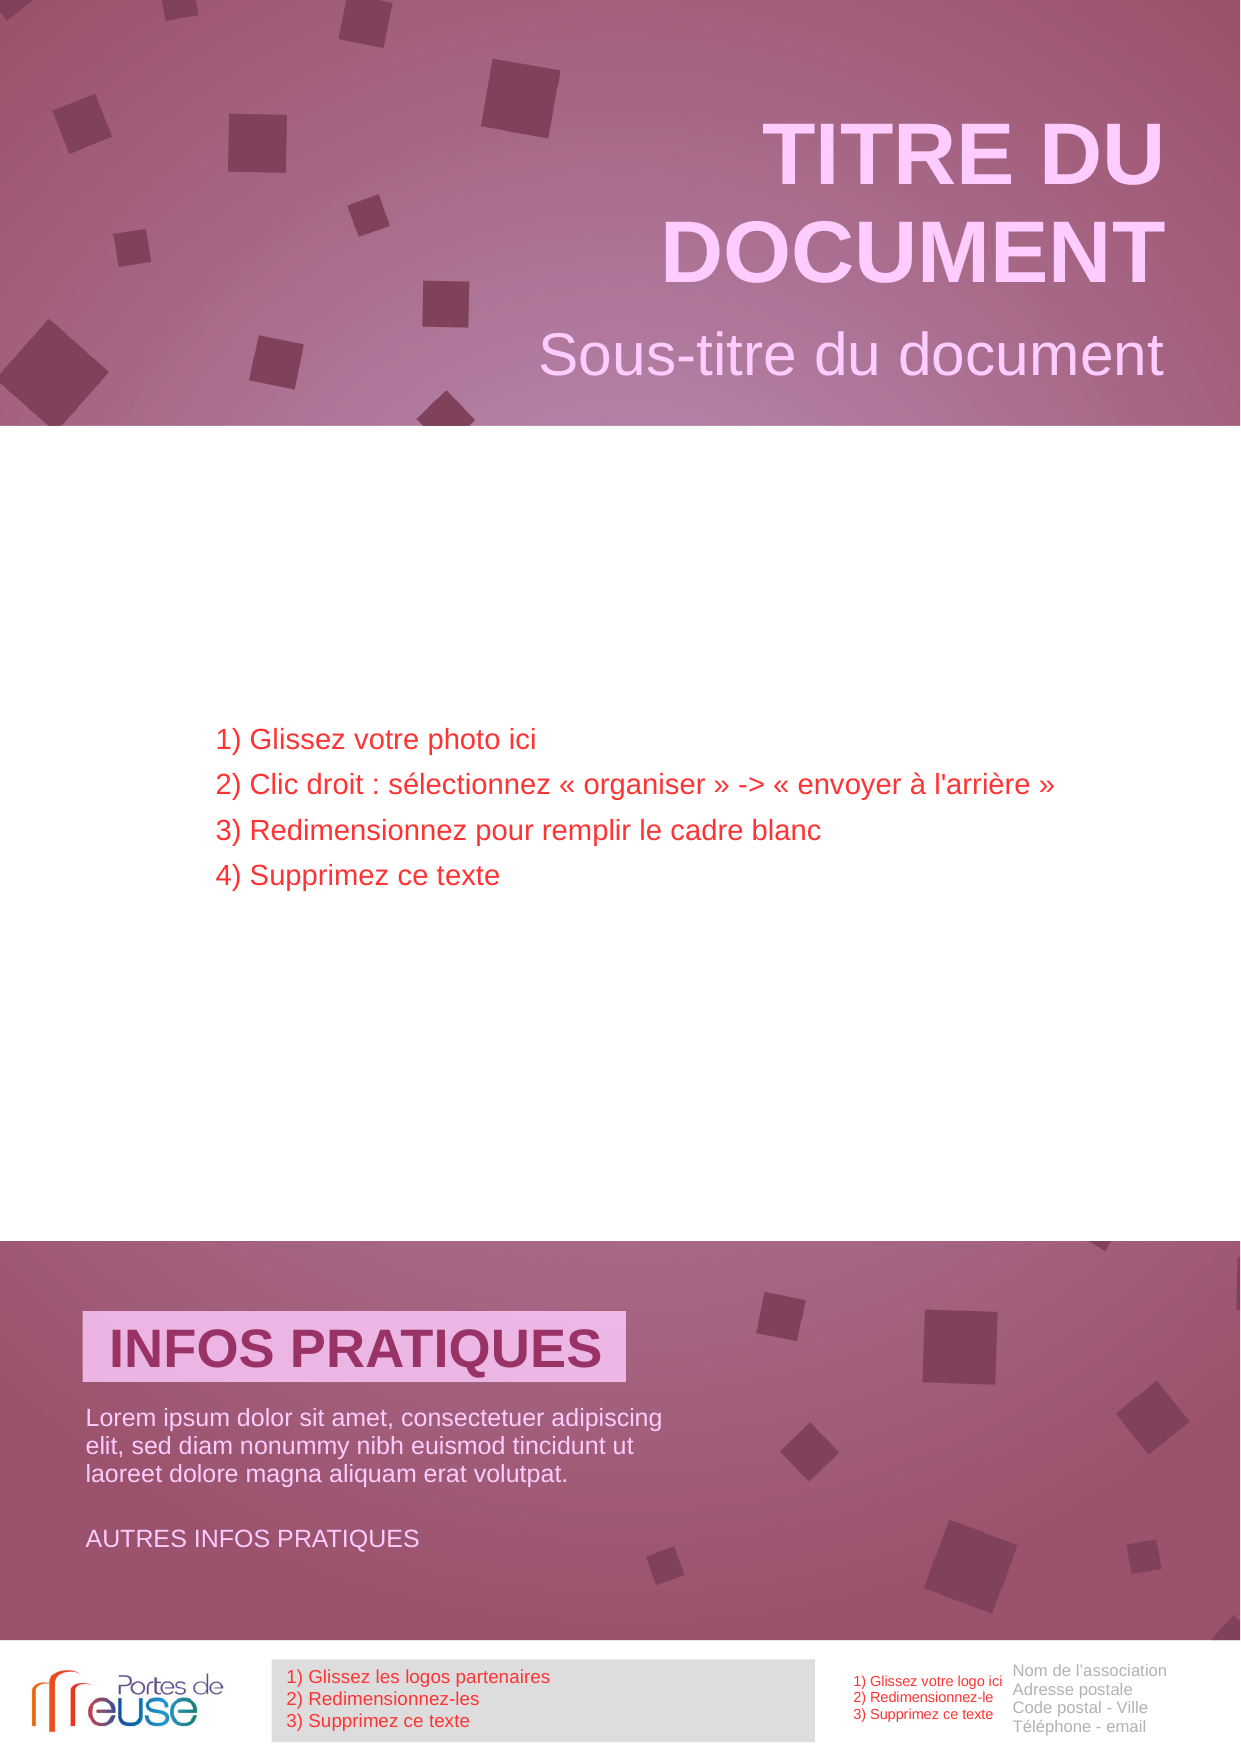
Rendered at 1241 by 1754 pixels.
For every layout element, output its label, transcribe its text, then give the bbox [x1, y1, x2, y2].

text_box 1) Glissez les logos partenaires 2) Redimensionnez-les 3) Supprimez ce texte [271, 1659, 564, 1739]
text_box 1) Glissez votre photo ici 2) Clic droit : sélectionnez « organiser » -> « envoyer à l'arrière » 3) Redimensionnez pour remplir le cadre blanc 4) Supprimez ce texte [200, 715, 1067, 945]
text_box Lorem ipsum dolor sit amet, consectetuer adipiscing elit, sed diam nonummy nibh euismod tincidunt ut laoreet dolore magna aliquam erat volutpat. [70, 1396, 686, 1495]
text_box Nom de l’association Adresse postale Code postal - Ville Téléphone - email [998, 1653, 1199, 1743]
text_box INFOS PRATIQUES [94, 1311, 631, 1396]
text_box [271, 1659, 815, 1743]
text_box AUTRES INFOS PRATIQUES [70, 1517, 437, 1564]
text_box TITRE DU DOCUMENT [484, 44, 1181, 309]
picture [0, 1240, 1241, 1754]
picture [0, 0, 1241, 426]
text_box 1) Glissez votre logo ici 2) Redimensionnez-le 3) Supprimez ce texte [838, 1665, 1019, 1748]
text_box [82, 1311, 94, 1382]
text_box Sous-titre du document [348, 312, 1180, 407]
